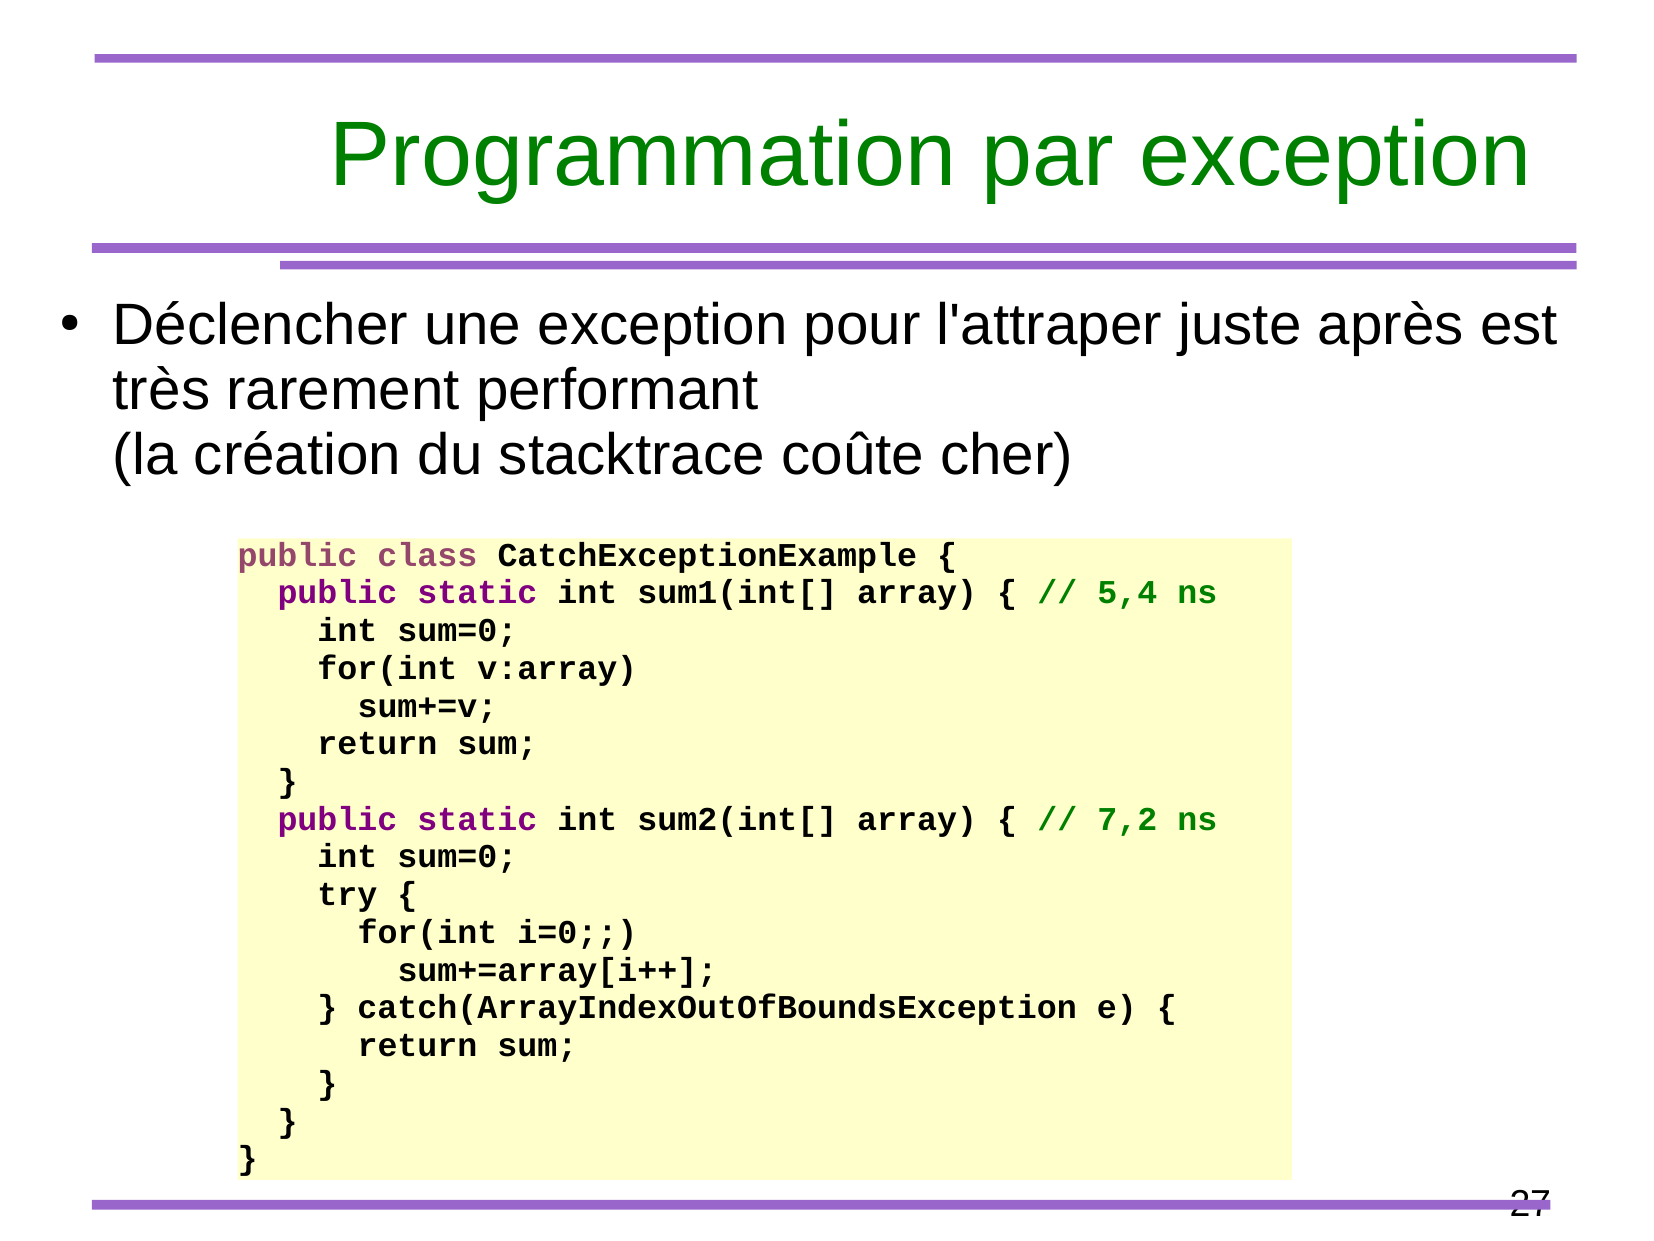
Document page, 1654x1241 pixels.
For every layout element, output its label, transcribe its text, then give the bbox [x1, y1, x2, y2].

list Déclencher une exception pour l'attraper juste après est très rarement performant (la création du stacktrace coûte cher) [41, 291, 1636, 536]
text_box public class CatchExceptionExample { public static int sum1(int[] array) { // 5,4 ns int sum=0; for(int v:array) sum+=v; return sum; } public static int sum2(int[] array) { // 7,2 ns int sum=0; try { for(int i=0;;) sum+=array[i++]; } catch(ArrayIndexOutOfBoundsException e) { return sum; } } } [237, 538, 1292, 1180]
title Programmation par exception [121, 49, 1534, 257]
